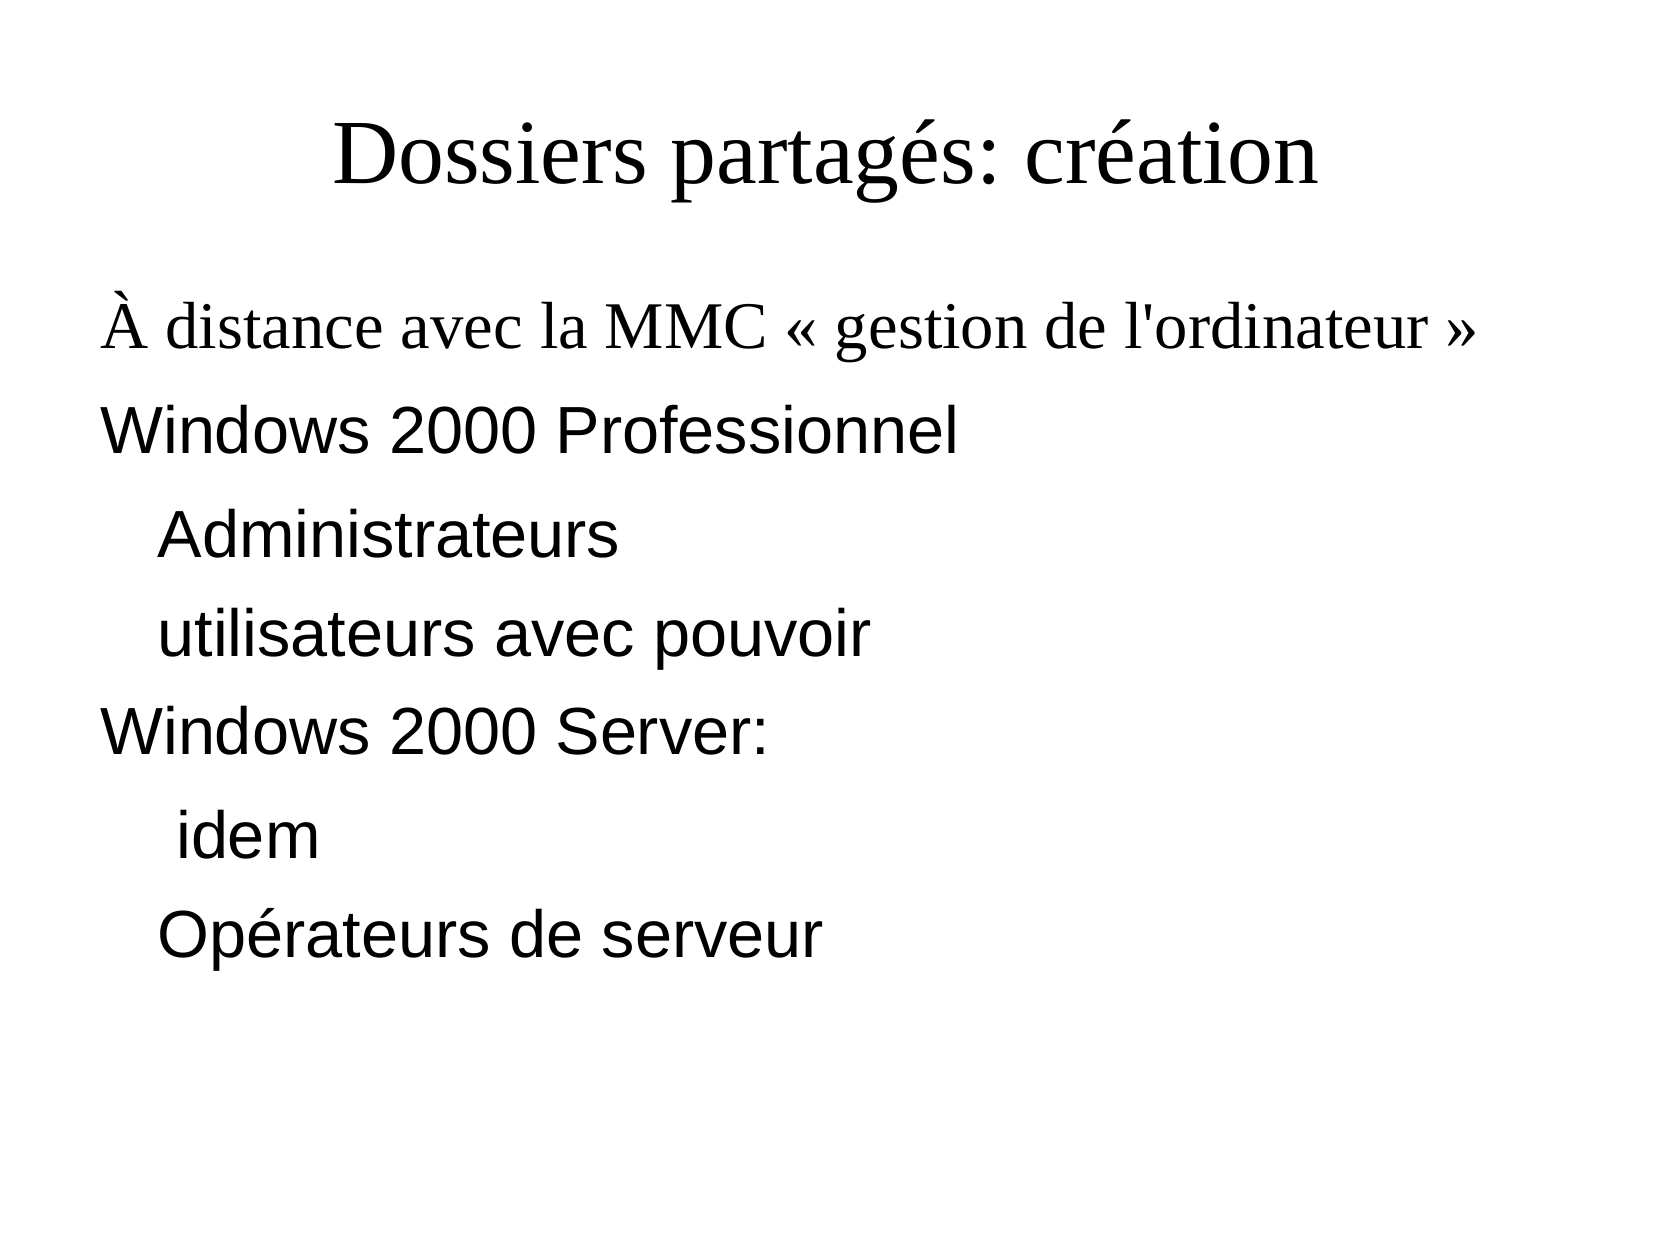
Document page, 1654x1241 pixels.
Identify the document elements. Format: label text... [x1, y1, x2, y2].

title Dossiers partagés: création [82, 27, 1571, 279]
list À distance avec la MMC « gestion de l'ordinateur » Windows 2000 Professionnel Administrateurs utilisateurs avec pouvoir Windows 2000 Server: idem Opérateurs de serveur [82, 289, 1571, 1123]
